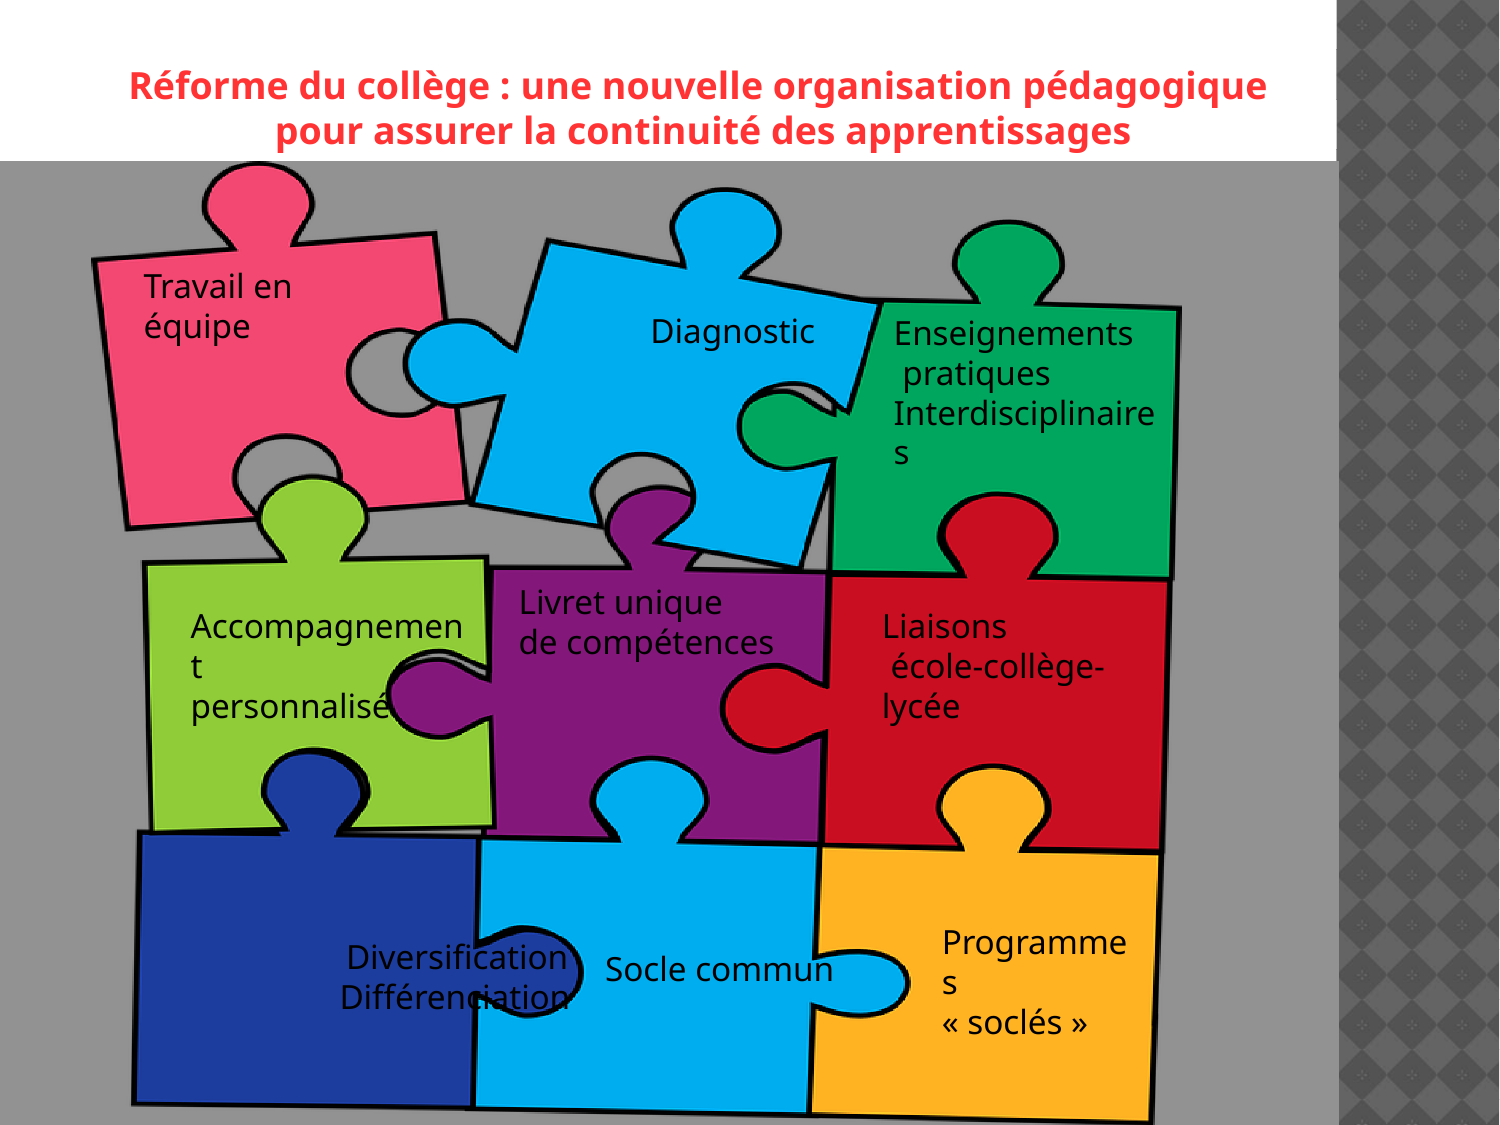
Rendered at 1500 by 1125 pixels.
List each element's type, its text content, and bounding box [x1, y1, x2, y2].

text_box Enseignements pratiques Interdisciplinaires [878, 304, 1184, 480]
text_box Livret unique de compétences [503, 574, 801, 669]
text_box Accompagnement personnalisé [175, 597, 479, 733]
picture [0, 0, 1500, 1125]
text_box Programmes « soclés » [927, 913, 1152, 1049]
text_box Socle commun [590, 940, 850, 996]
text_box Diagnostic [635, 302, 831, 358]
text_box Diversification Différenciation [324, 928, 595, 1054]
text_box Liaisons école-collège-lycée [867, 597, 1161, 733]
text_box Travail en équipe [128, 257, 410, 383]
title Réforme du collège : une nouvelle organisation pédagogique pour assurer la continuité des apprentissages [112, 30, 1296, 153]
